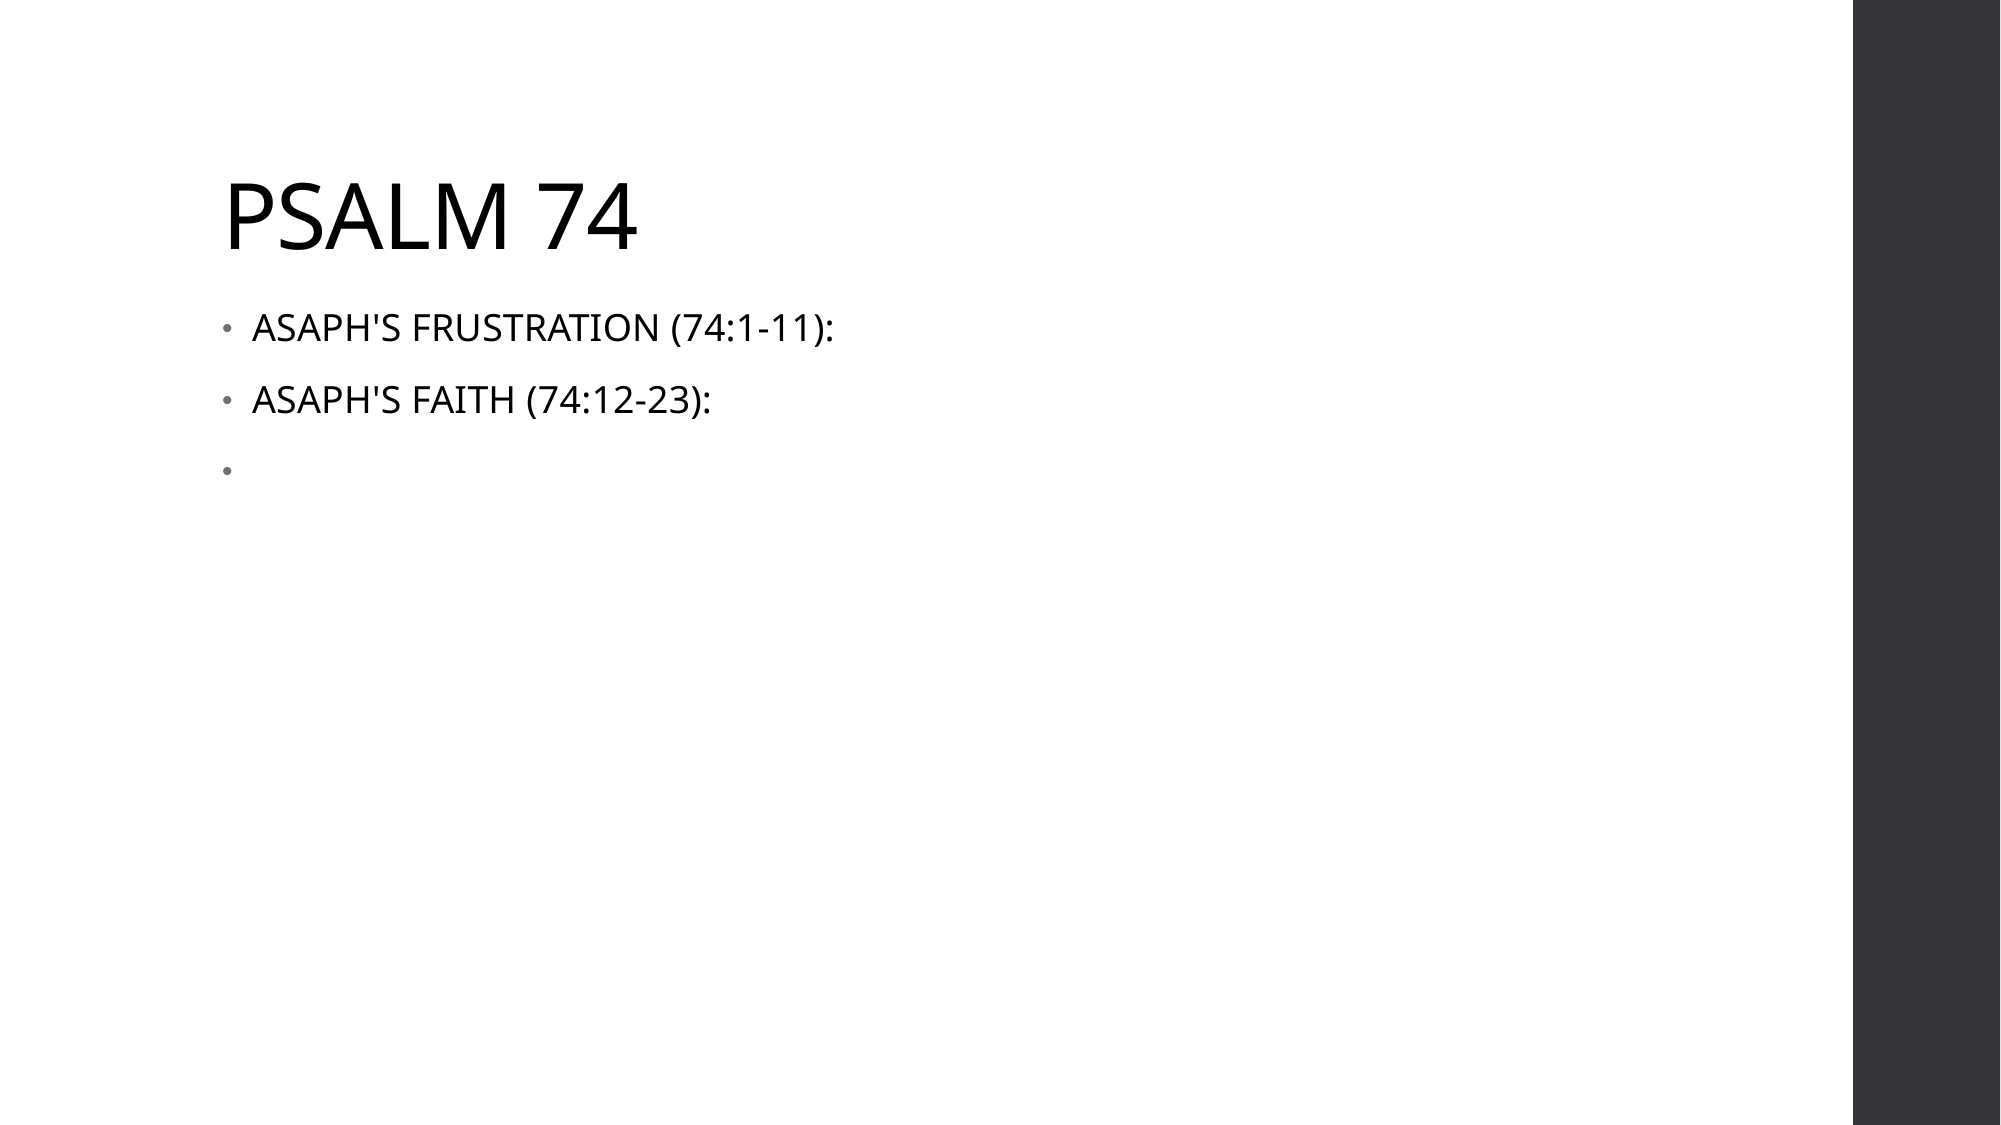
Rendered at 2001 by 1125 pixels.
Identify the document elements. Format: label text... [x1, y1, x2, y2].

list ASAPH'S FRUSTRATION (74:1-11): ASAPH'S FAITH (74:12-23): [206, 299, 1617, 1014]
title PSALM 74 [206, 60, 1797, 278]
